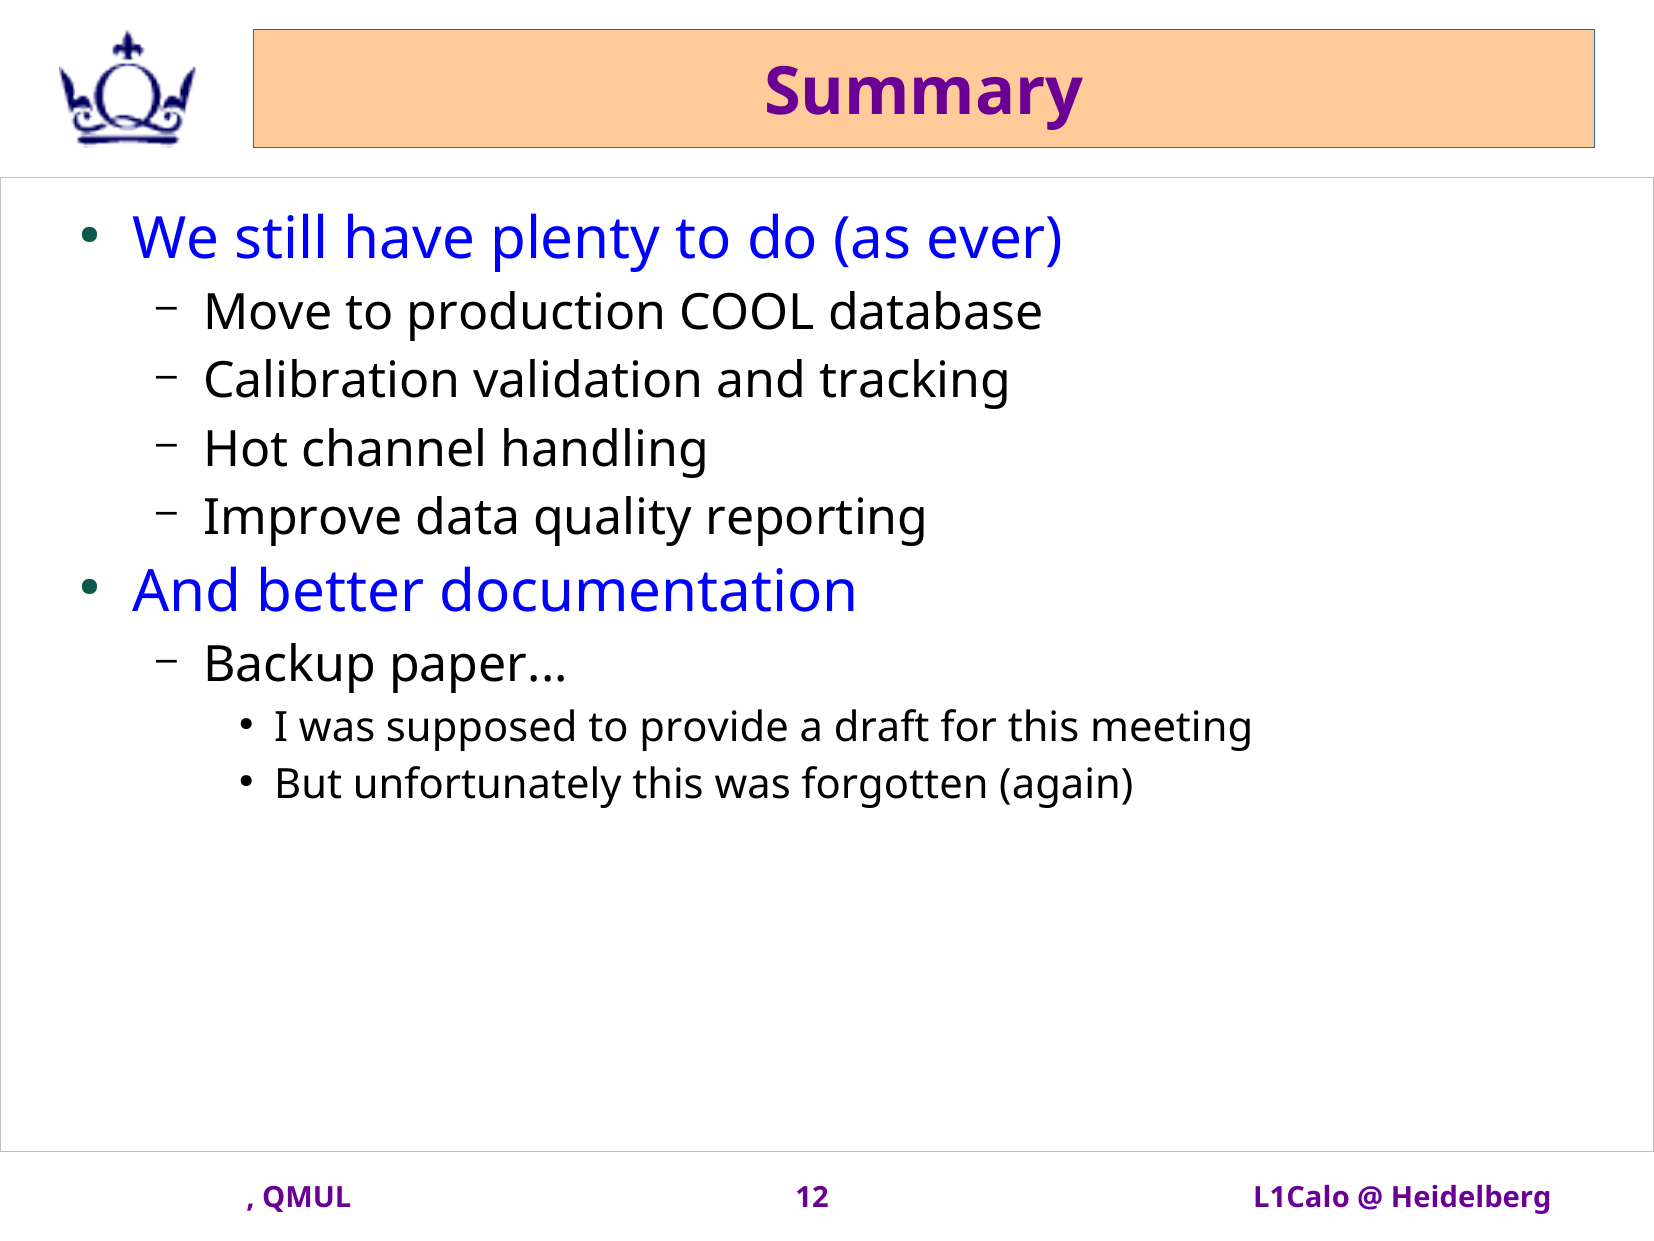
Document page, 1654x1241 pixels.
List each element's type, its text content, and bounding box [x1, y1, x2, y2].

title Summary [253, 29, 1595, 148]
picture [59, 29, 200, 148]
list We still have plenty to do (as ever) Move to production COOL database Calibration validation and tracking Hot channel handling Improve data quality reporting And better documentation Backup paper... I was supposed to provide a draft for this meeting But unfortunately this was forgotten (again) [61, 196, 1605, 1117]
